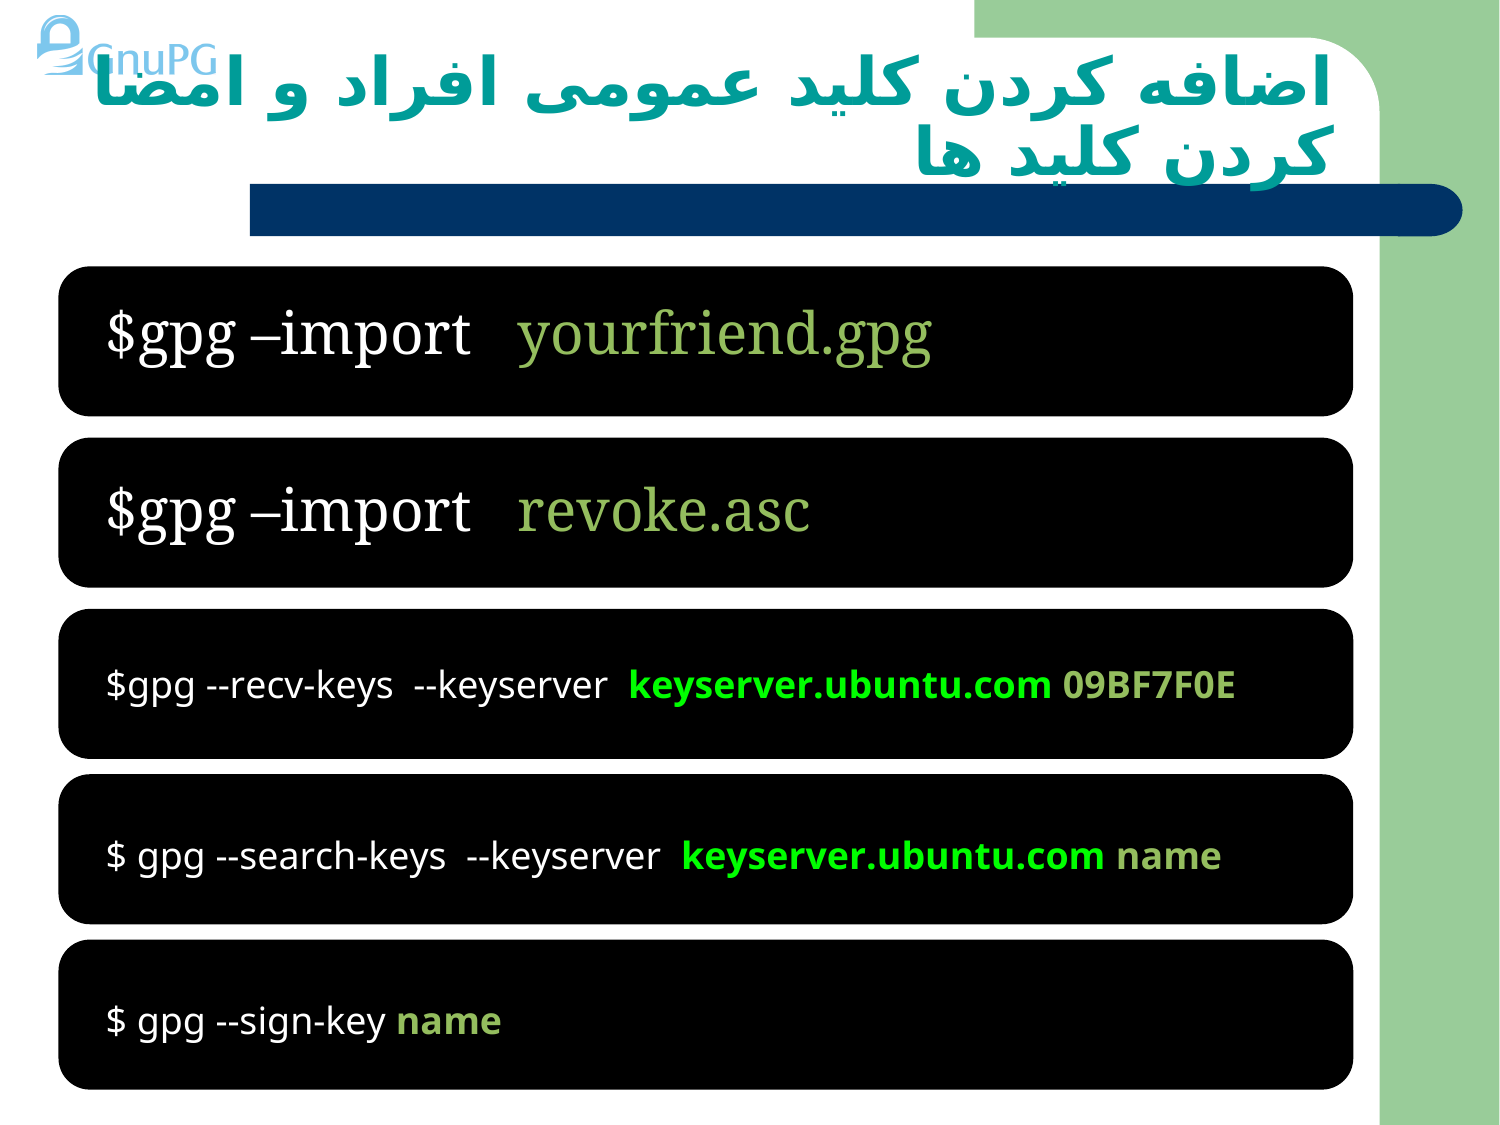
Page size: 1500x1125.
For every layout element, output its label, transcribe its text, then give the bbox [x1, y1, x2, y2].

list $ gpg --search-keys --keyserver keyserver.ubuntu.com name [102, 829, 1319, 879]
title اضافه کردن کلید عمومی افراد و امضا کردن کلید ها [11, 37, 1335, 201]
text_box [58, 437, 1354, 588]
text_box [58, 608, 1354, 759]
list $ gpg --sign-key name [102, 994, 1319, 1044]
text_box [58, 266, 1354, 417]
list $gpg –import revoke.asc [102, 469, 1319, 574]
list $gpg --recv-keys --keyserver keyserver.ubuntu.com 09BF7F0E [102, 658, 1319, 708]
text_box [58, 774, 1354, 925]
list $gpg –import yourfriend.gpg [102, 292, 1319, 396]
text_box [58, 939, 1354, 1090]
